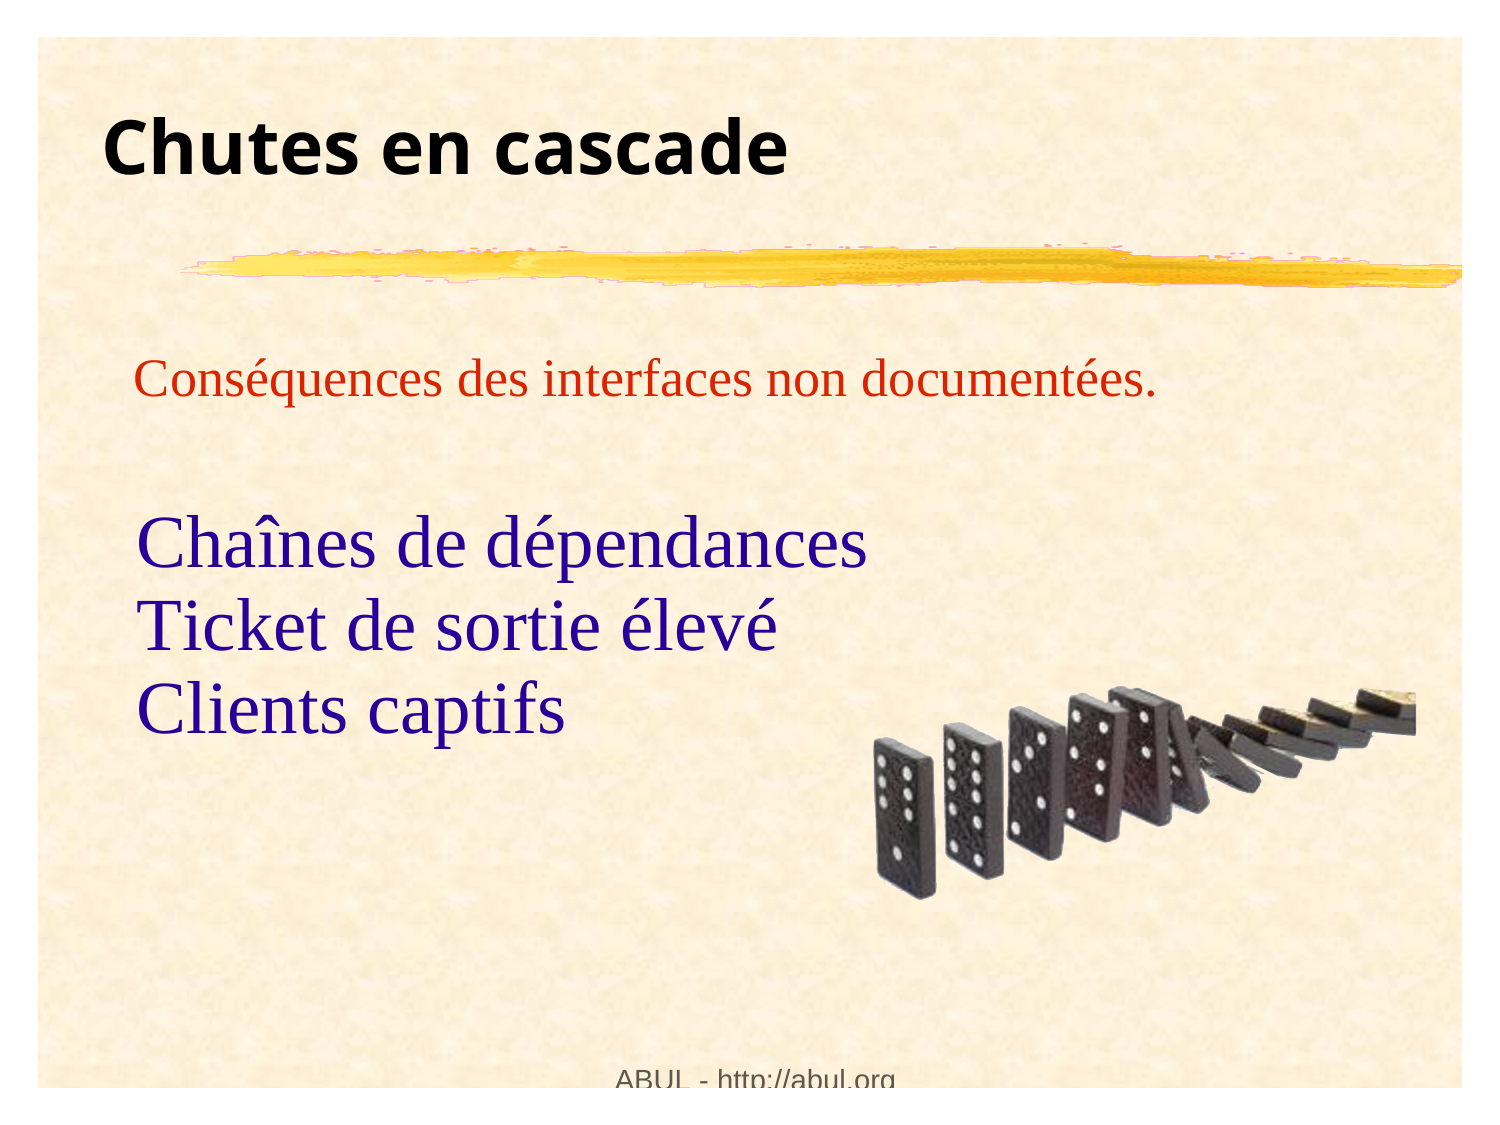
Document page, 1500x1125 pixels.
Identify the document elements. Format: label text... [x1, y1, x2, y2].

text_box Chaînes de dépendances Ticket de sortie élevé Clients captifs [124, 500, 1003, 834]
picture [754, 1076, 761, 1088]
picture [639, 1072, 648, 1078]
picture [639, 1081, 649, 1088]
picture [618, 1084, 630, 1088]
picture [811, 1076, 818, 1088]
picture [738, 1076, 743, 1088]
picture [722, 1076, 729, 1088]
title Chutes en cascade [101, 39, 1312, 253]
picture [620, 1073, 627, 1082]
text_box Conséquences des interfaces non documentées. [122, 347, 1450, 414]
picture [794, 1082, 801, 1088]
picture [883, 1076, 891, 1088]
picture [858, 1076, 866, 1088]
picture [37, 37, 1463, 1088]
